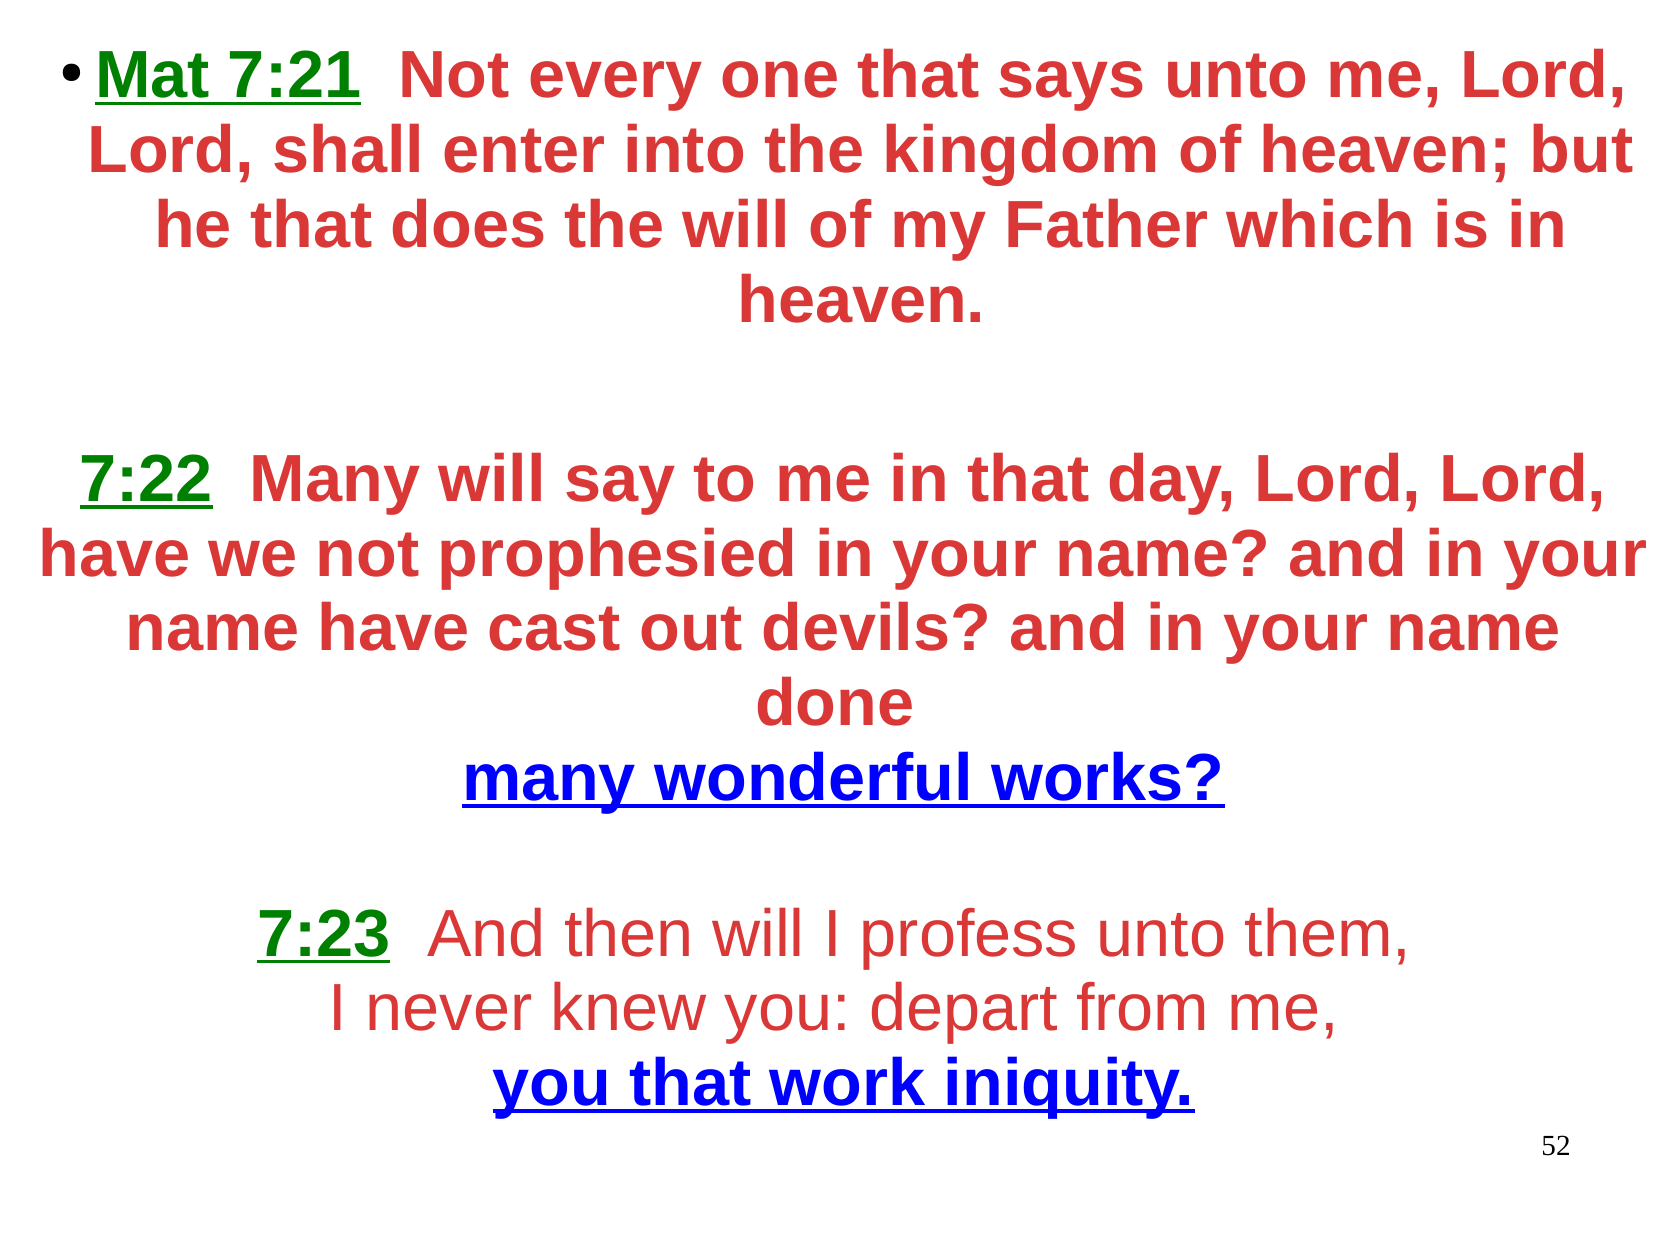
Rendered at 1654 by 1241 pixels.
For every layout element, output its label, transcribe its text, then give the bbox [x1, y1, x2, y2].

list Mat 7:21 Not every one that says unto me, Lord, Lord, shall enter into the kingdom of heaven; but he that does the will of my Father which is in heaven. 7:22 Many will say to me in that day, Lord, Lord, have we not prophesied in your name? and in your name have cast out devils? and in your name done many wonderful works? 7:23 And then will I profess unto them, I never knew you: depart from me, you that work iniquity. [37, 37, 1651, 1201]
